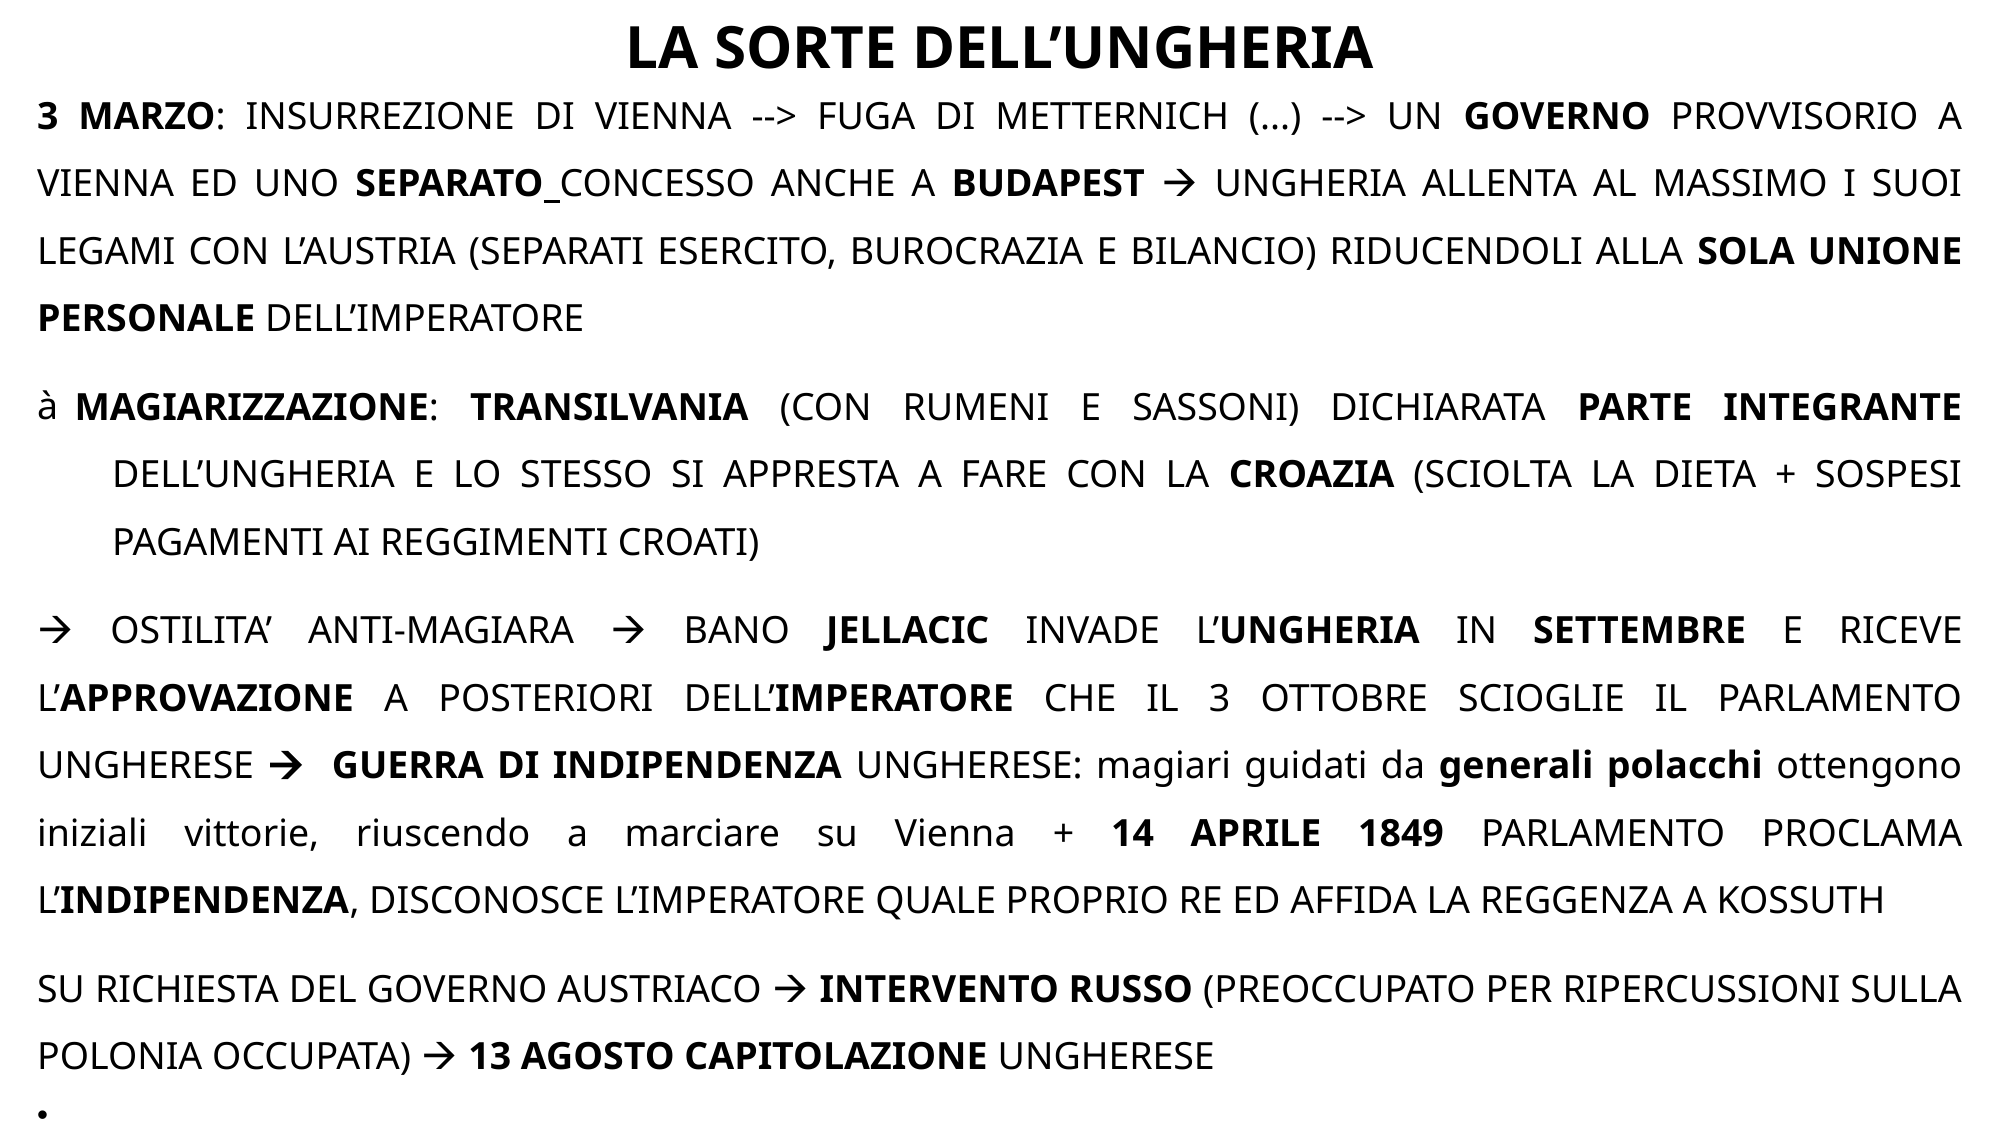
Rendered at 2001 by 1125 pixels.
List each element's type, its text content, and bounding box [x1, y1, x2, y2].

title LA SORTE DELL’UNGHERIA [137, 10, 1863, 46]
list 3 MARZO: INSURREZIONE DI VIENNA --> FUGA DI METTERNICH (...) --> UN GOVERNO PROVVISORIO A VIENNA ED UNO SEPARATO CONCESSO ANCHE A BUDAPEST  UNGHERIA ALLENTA AL MASSIMO I SUOI LEGAMI CON L’AUSTRIA (SEPARATI ESERCITO, BUROCRAZIA E BILANCIO) RIDUCENDOLI ALLA SOLA UNIONE PERSONALE DELL’IMPERATORE MAGIARIZZAZIONE: TRANSILVANIA (CON RUMENI E SASSONI) DICHIARATA PARTE INTEGRANTE DELL’UNGHERIA E LO STESSO SI APPRESTA A FARE CON LA CROAZIA (SCIOLTA LA DIETA + SOSPESI PAGAMENTI AI REGGIMENTI CROATI)  OSTILITA’ ANTI-MAGIARA  BANO JELLACIC INVADE L’UNGHERIA IN SETTEMBRE E RICEVE L’APPROVAZIONE A POSTERIORI DELL’IMPERATORE CHE IL 3 OTTOBRE SCIOGLIE IL PARLAMENTO UNGHERESE  GUERRA DI INDIPENDENZA UNGHERESE: magiari guidati da generali polacchi ottengono iniziali vittorie, riuscendo a marciare su Vienna + 14 APRILE 1849 PARLAMENTO PROCLAMA L’INDIPENDENZA, DISCONOSCE L’IMPERATORE QUALE PROPRIO RE ED AFFIDA LA REGGENZA A KOSSUTH SU RICHIESTA DEL GOVERNO AUSTRIACO  INTERVENTO RUSSO (PREOCCUPATO PER RIPERCUSSIONI SULLA POLONIA OCCUPATA)  13 AGOSTO CAPITOLAZIONE UNGHERESE [22, 61, 1978, 1115]
